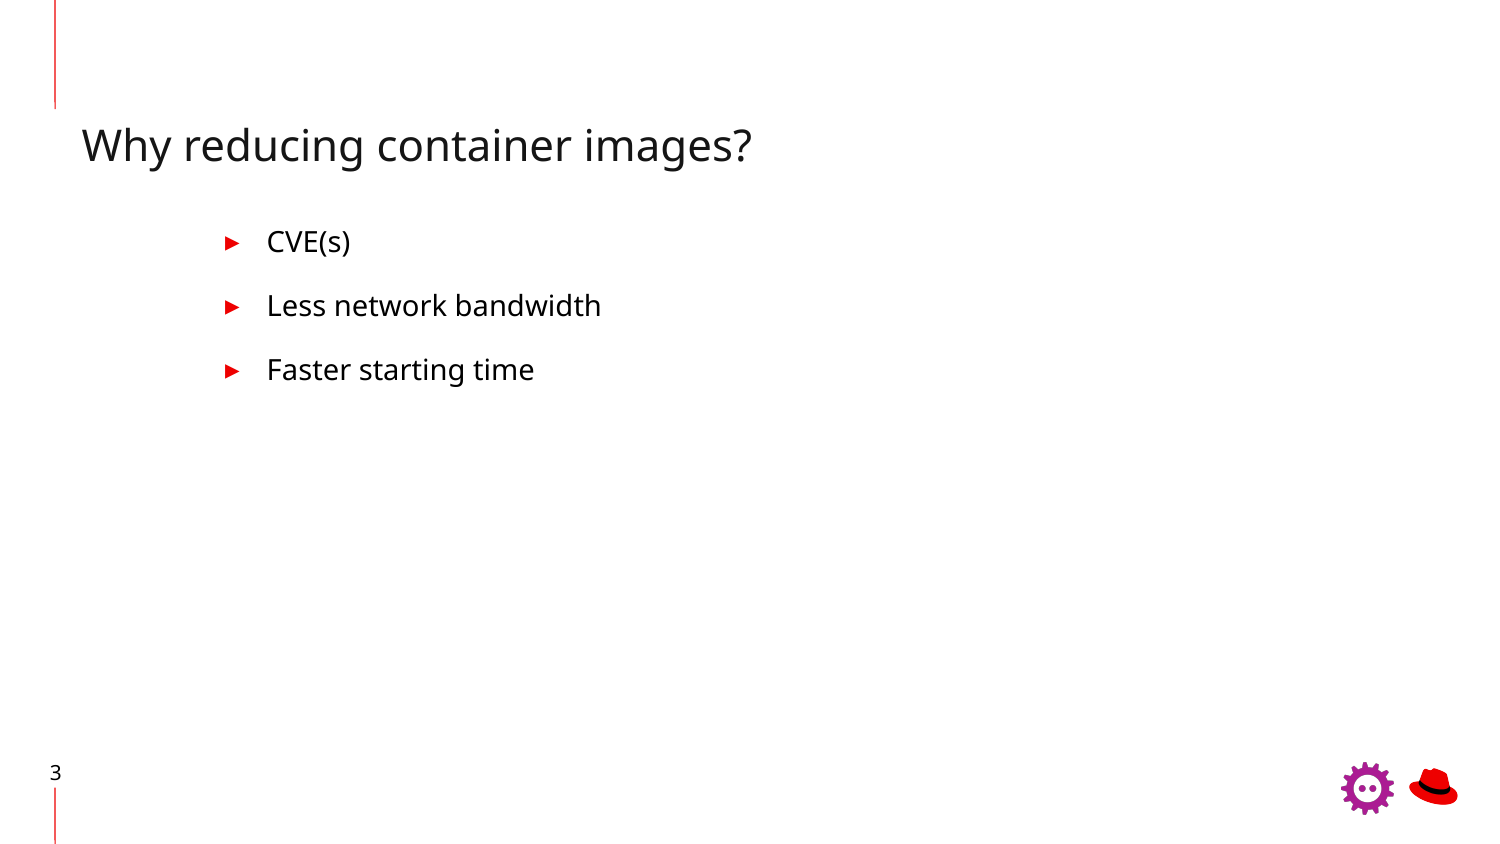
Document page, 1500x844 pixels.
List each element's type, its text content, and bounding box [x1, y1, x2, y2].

title Why reducing container images? [81, 101, 1044, 153]
list CVE(s) Less network bandwidth Faster starting time [225, 210, 900, 549]
picture [1341, 762, 1394, 815]
slide_number <number> [21, 774, 90, 788]
picture [1409, 768, 1458, 805]
